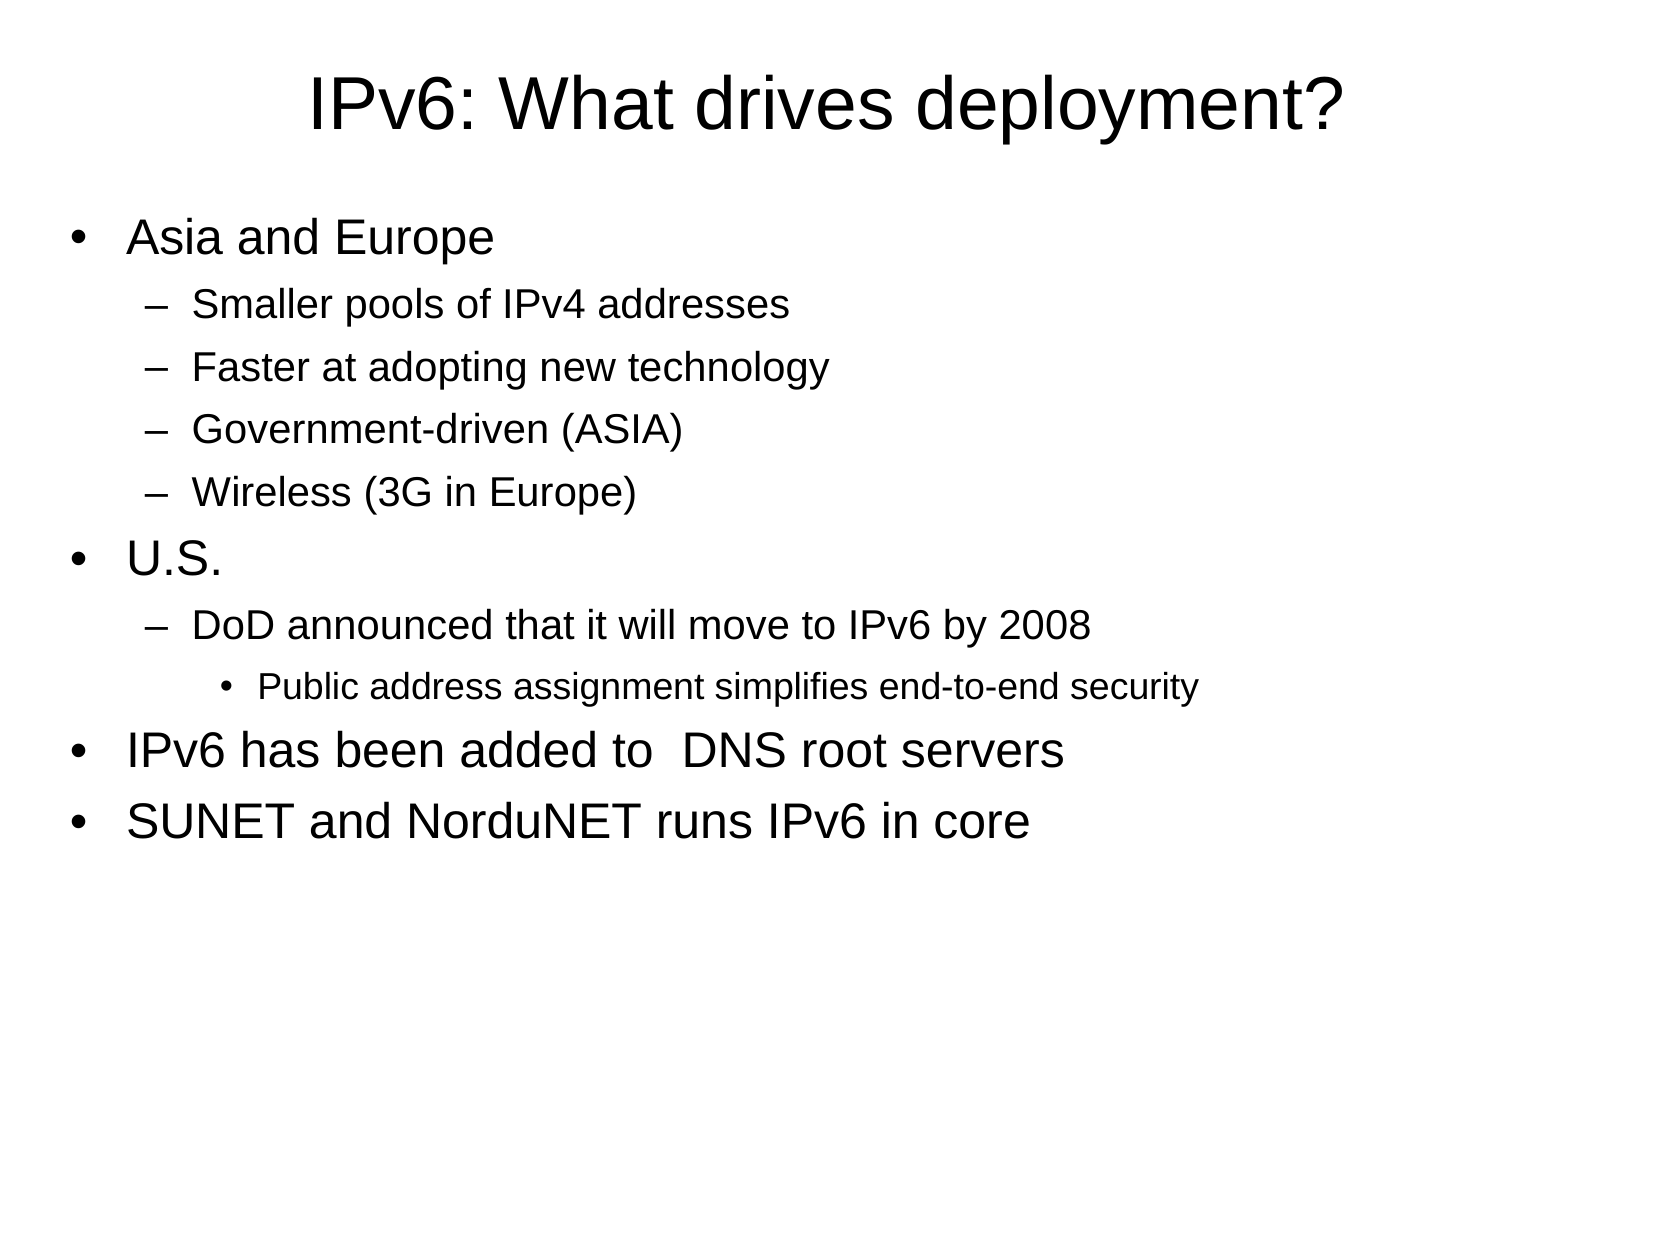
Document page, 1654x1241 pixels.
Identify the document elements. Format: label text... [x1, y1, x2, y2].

title IPv6: What drives deployment? [124, 41, 1530, 166]
list Asia and Europe Smaller pools of IPv4 addresses Faster at adopting new technology Government-driven (ASIA) Wireless (3G in Europe) U.S. DoD announced that it will move to IPv6 by 2008 Public address assignment simplifies end-to-end security IPv6 has been added to DNS root servers SUNET and NorduNET runs IPv6 in core [55, 206, 1613, 1103]
